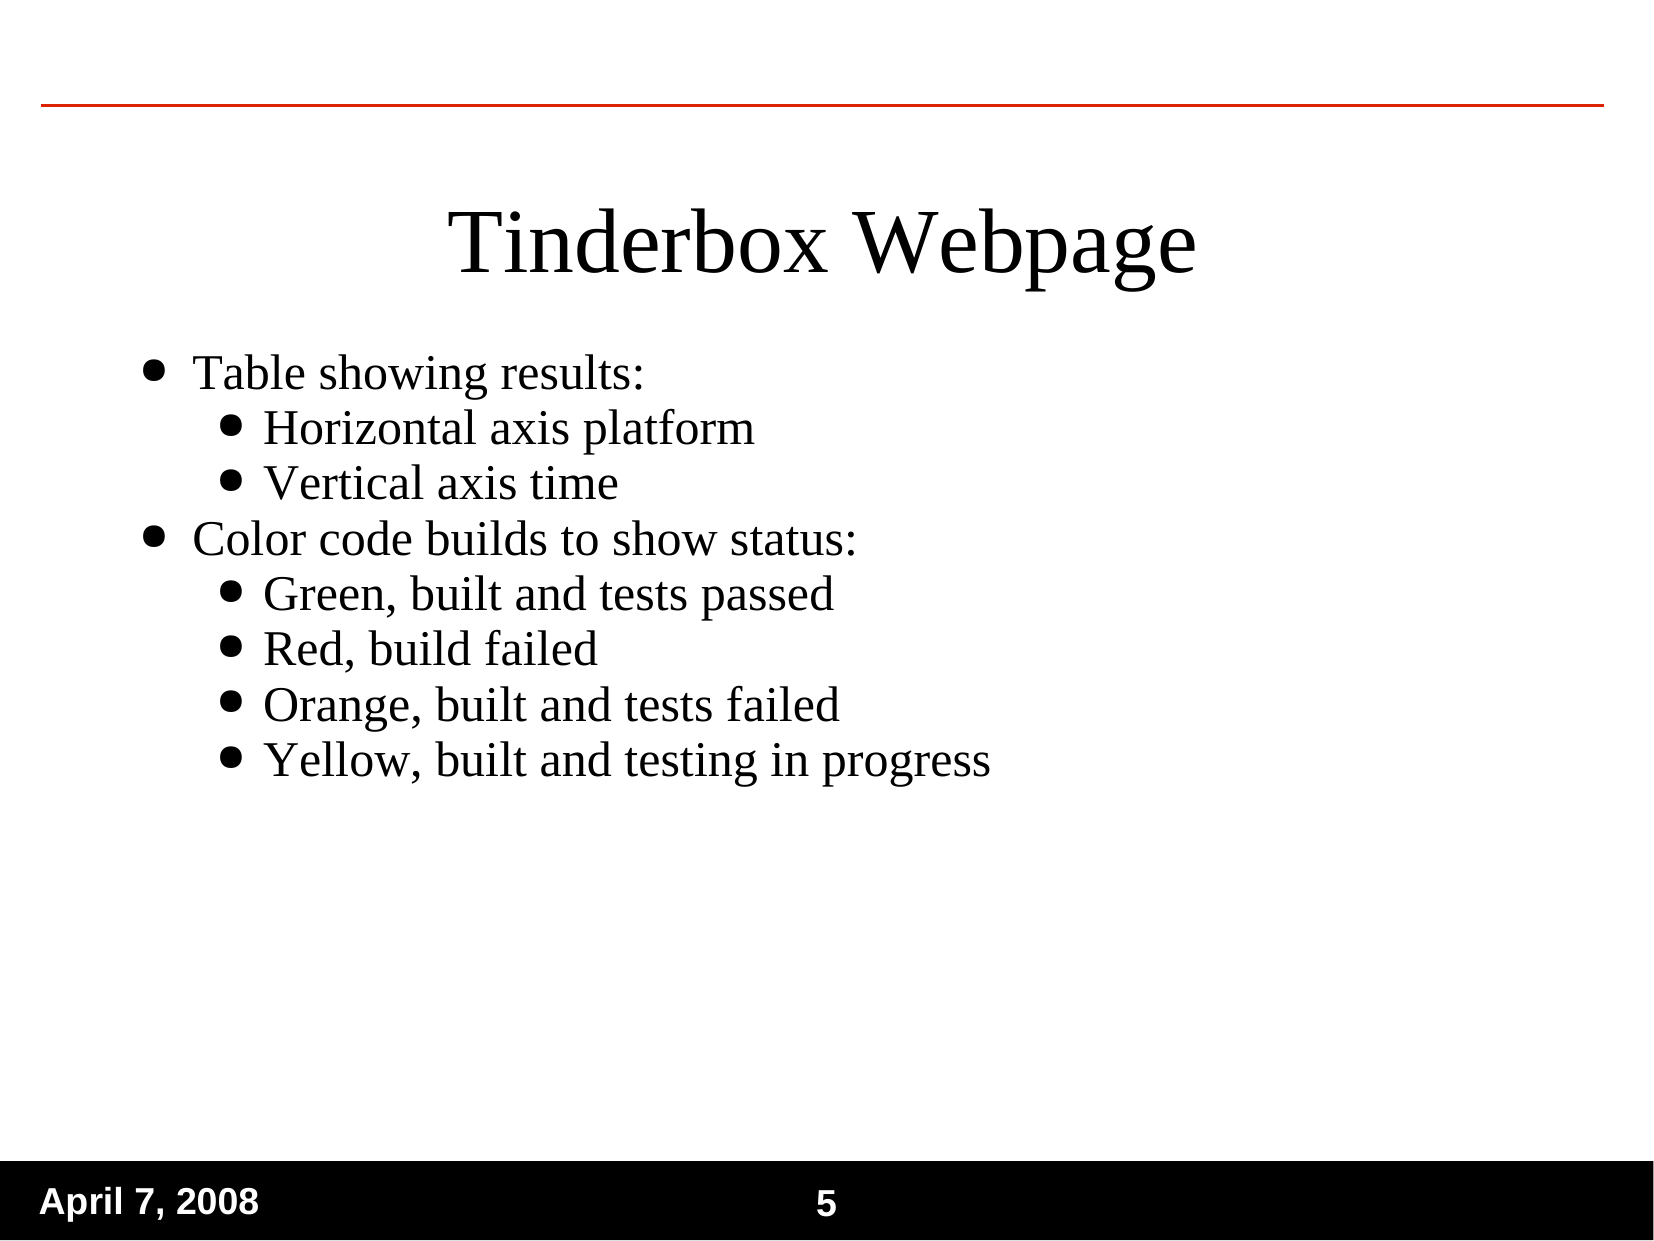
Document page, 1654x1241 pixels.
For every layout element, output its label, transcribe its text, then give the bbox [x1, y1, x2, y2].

list Table showing results: Horizontal axis platform Vertical axis time Color code builds to show status: Green, built and tests passed Red, build failed Orange, built and tests failed Yellow, built and testing in progress [121, 344, 1534, 1127]
title Tinderbox Webpage [117, 137, 1530, 346]
